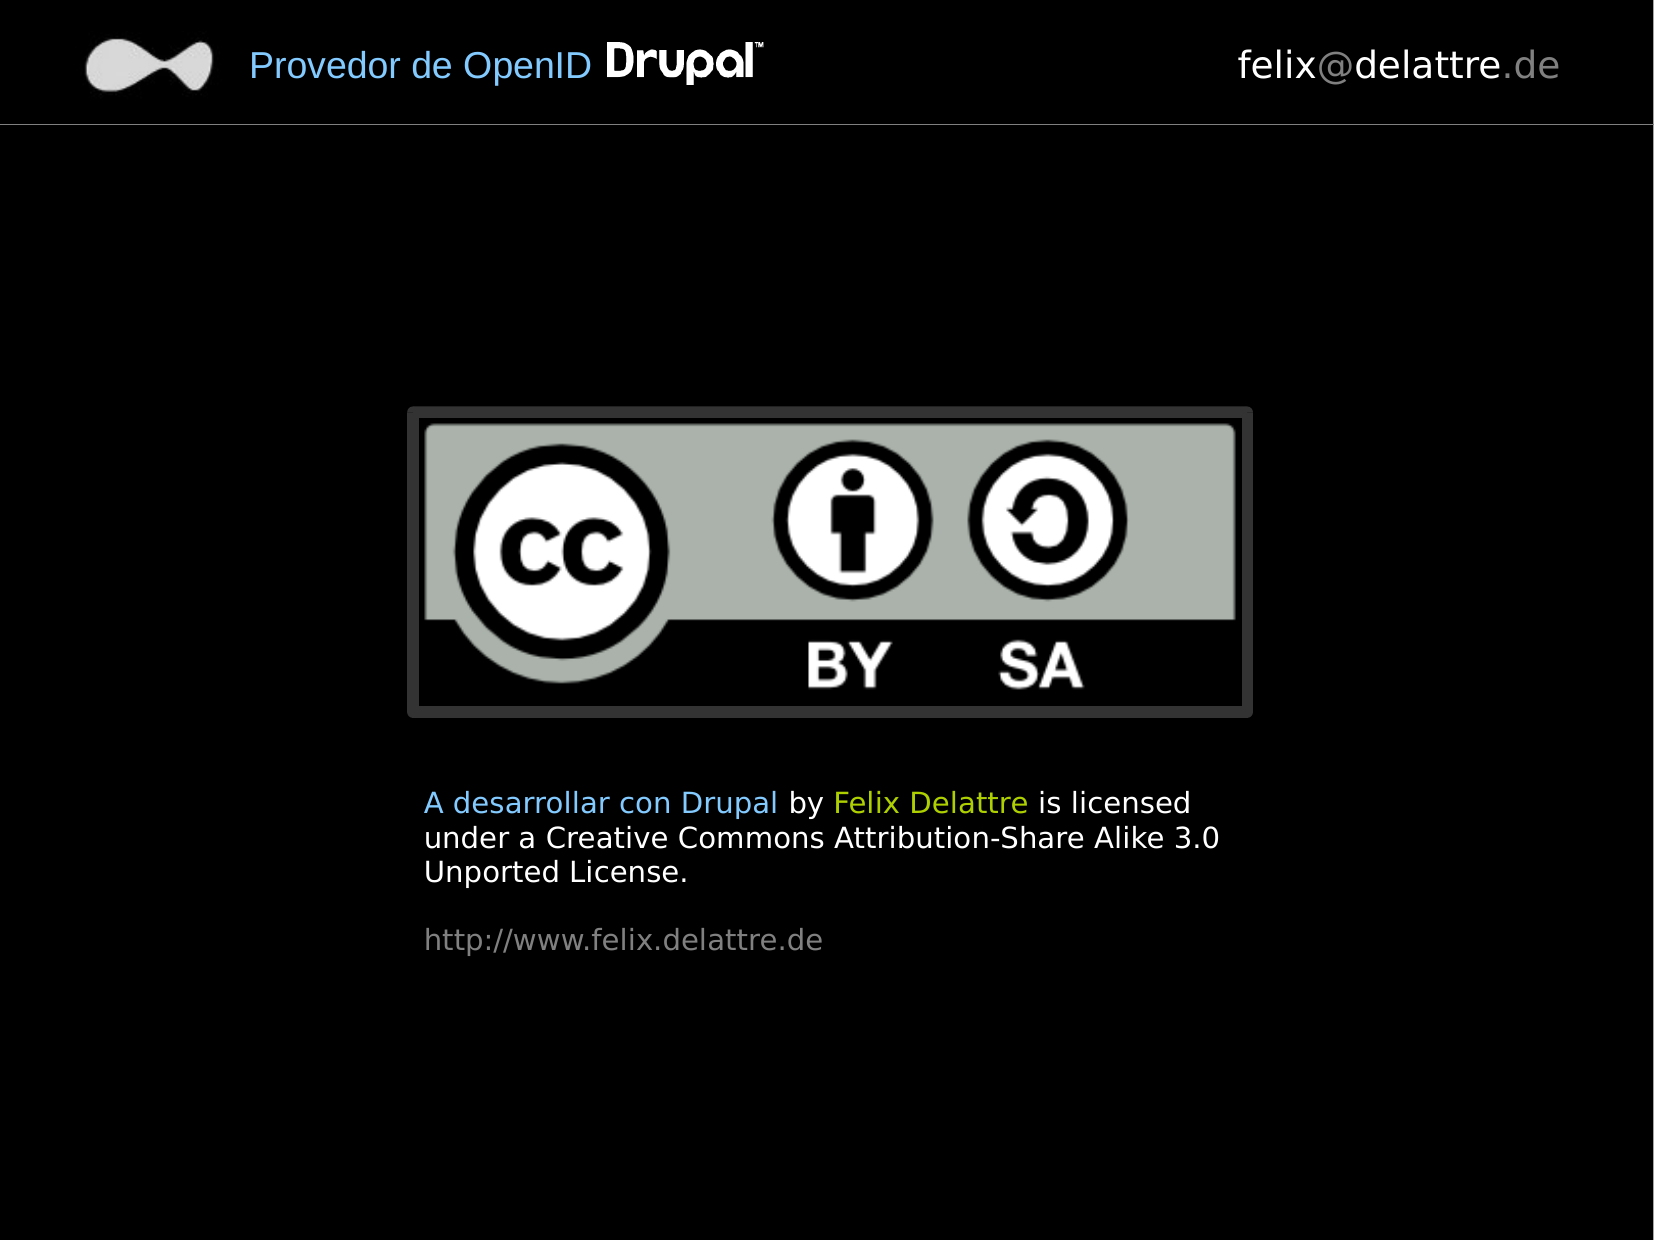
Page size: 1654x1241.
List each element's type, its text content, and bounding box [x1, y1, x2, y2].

text_box A desarrollar con Drupal by Felix Delattre is licensed under a Creative Commons Attribution-Share Alike 3.0 Unported License. http://www.felix.delattre.de [409, 779, 1276, 966]
picture [62, 31, 229, 104]
picture [407, 406, 1253, 718]
